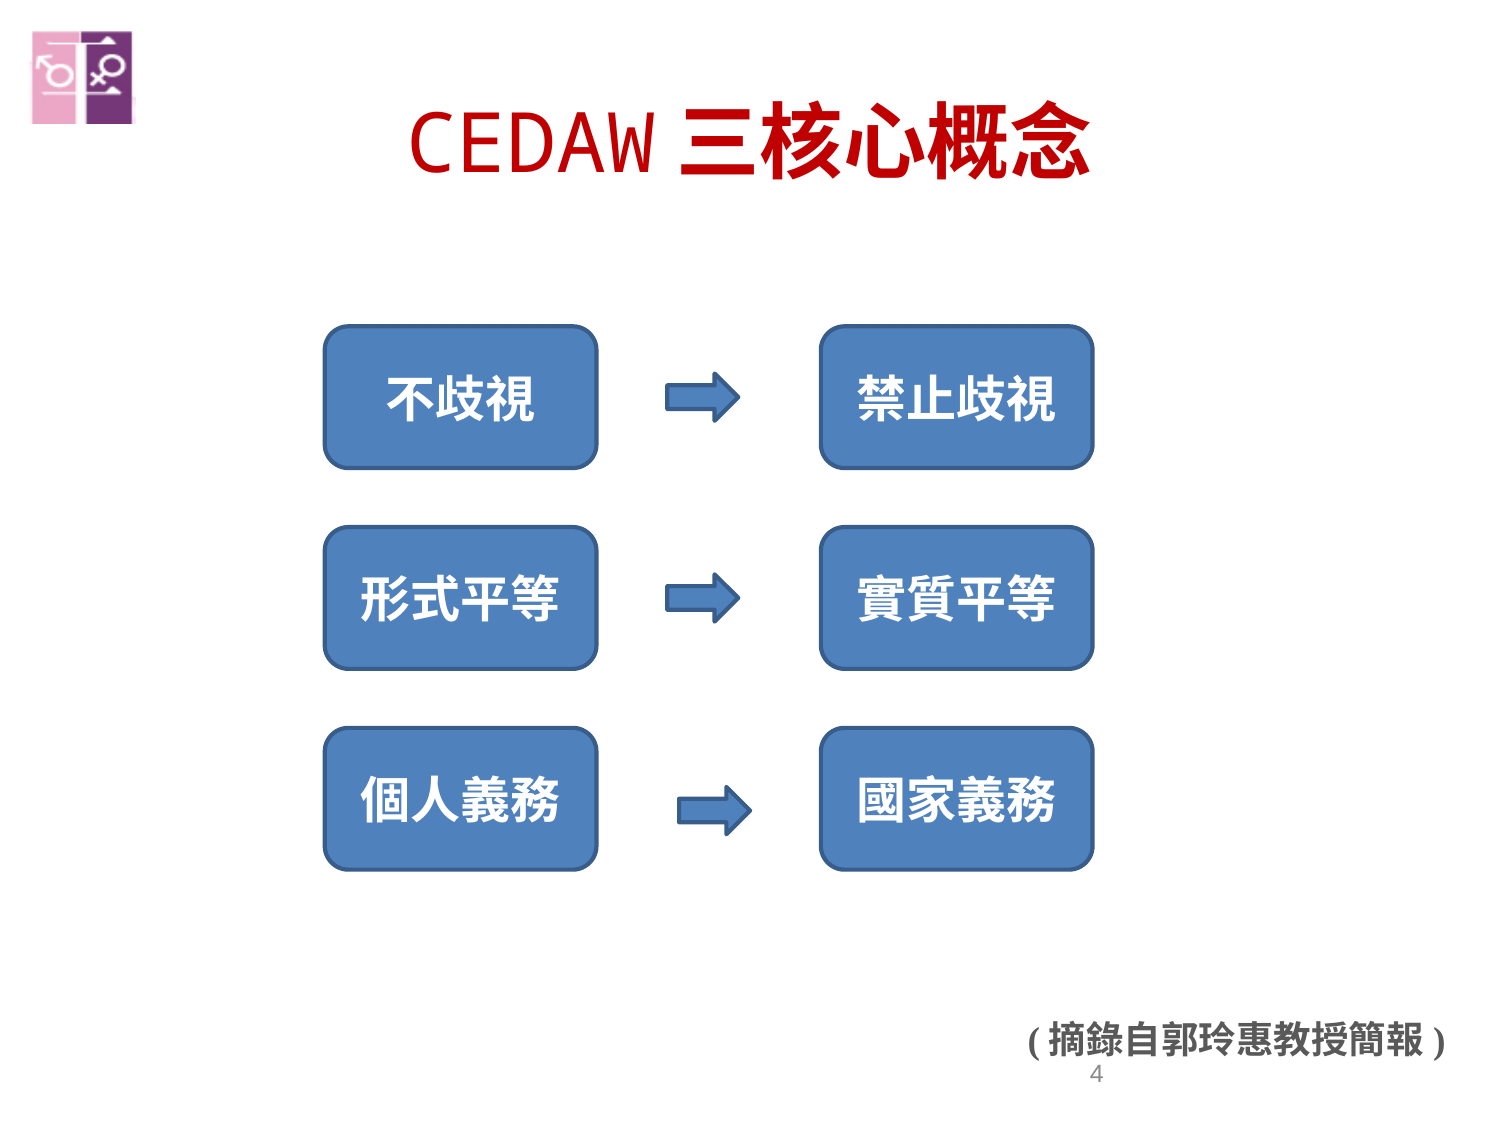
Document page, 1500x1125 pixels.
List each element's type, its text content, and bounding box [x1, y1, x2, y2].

text_box 實質平等 [820, 527, 1093, 669]
text_box 個人義務 [324, 727, 597, 870]
text_box (摘錄自郭玲惠教授簡報) [998, 988, 1461, 1073]
text_box 不歧視 [324, 326, 597, 469]
text_box [679, 786, 751, 835]
text_box 國家義務 [820, 727, 1093, 870]
title CEDAW三核心概念 [75, 45, 1426, 233]
text_box [667, 574, 739, 622]
text_box 形式平等 [324, 527, 597, 669]
text_box 禁止歧視 [820, 326, 1093, 469]
text_box [667, 373, 739, 421]
text_box 4 [1074, 1073, 1426, 1103]
